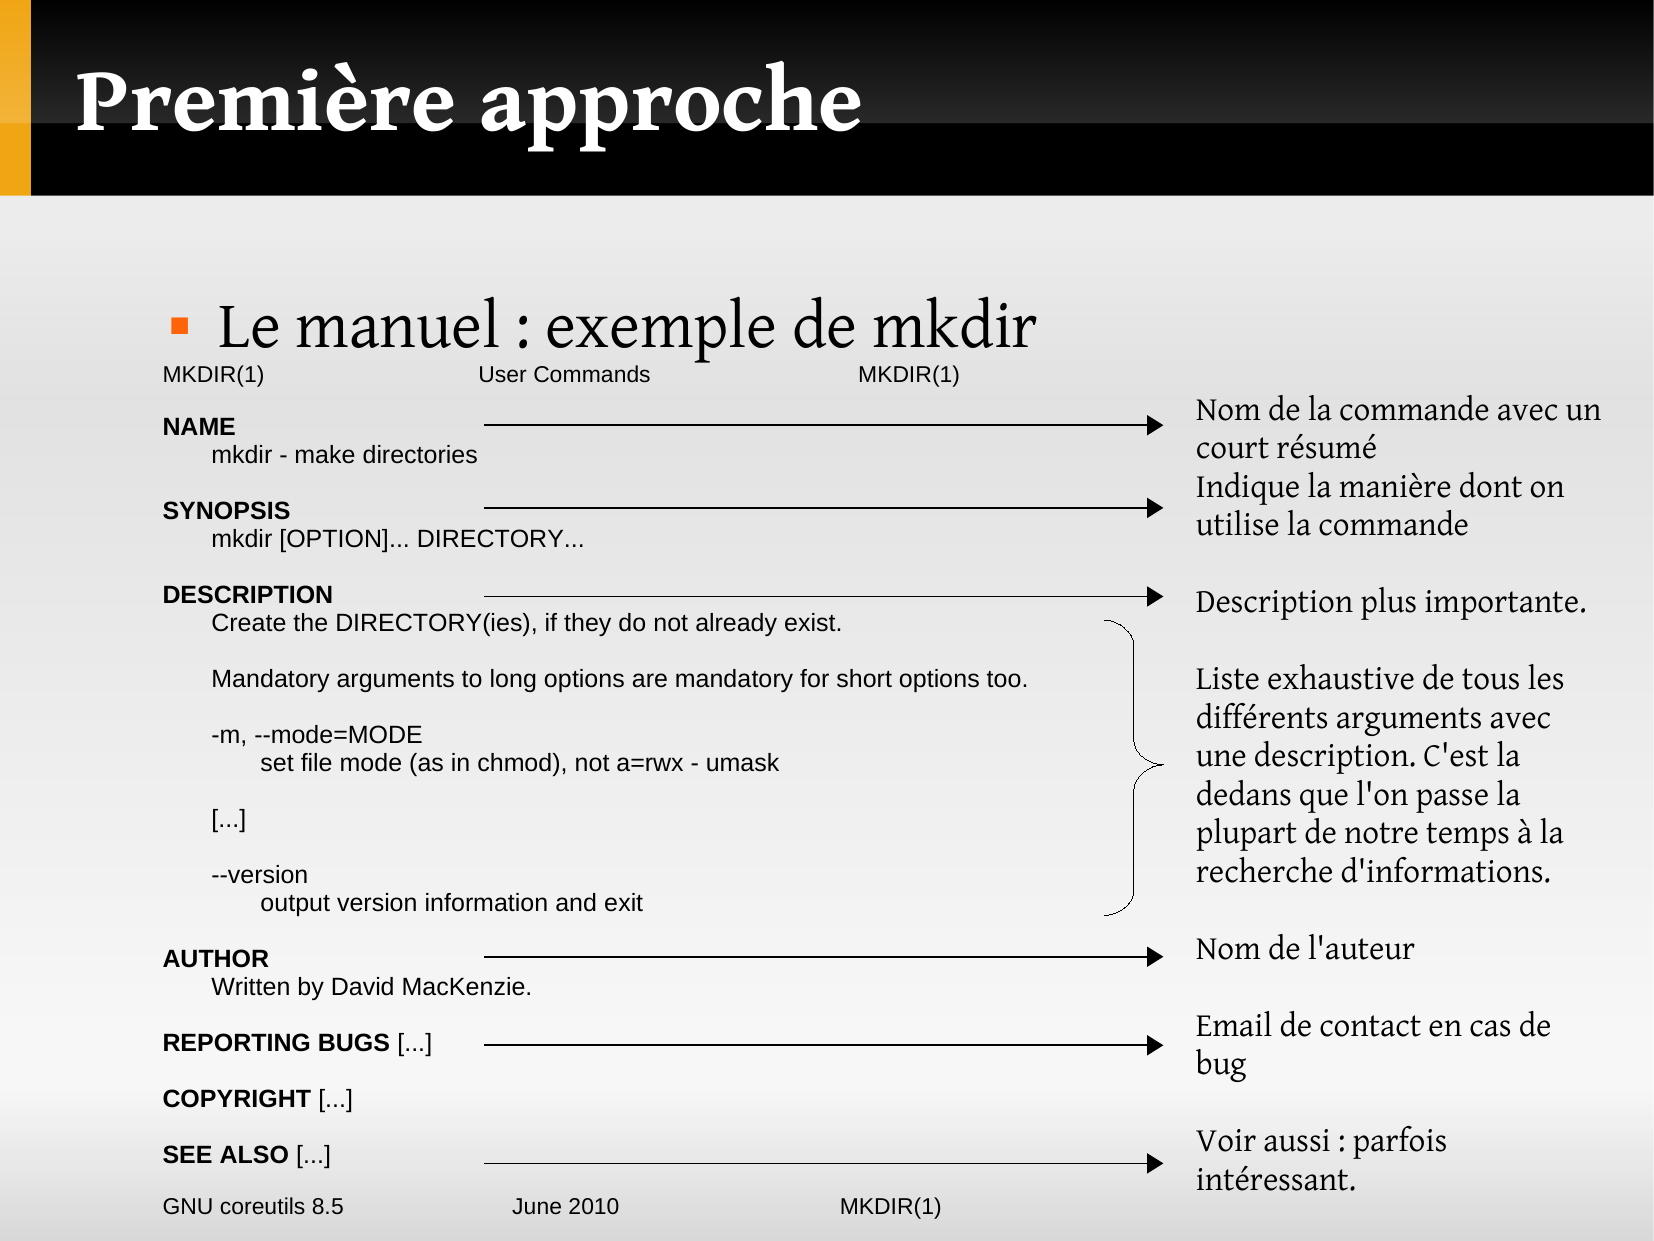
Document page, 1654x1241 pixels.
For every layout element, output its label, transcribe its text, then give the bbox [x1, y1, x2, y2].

list Le manuel : exemple de mkdir [76, 288, 1565, 1241]
text_box MKDIR(1) User Commands MKDIR(1) NAME mkdir - make directories SYNOPSIS mkdir [OPTION]... DIRECTORY... DESCRIPTION Create the DIRECTORY(ies), if they do not already exist. Mandatory arguments to long options are mandatory for short options too. -m, --mode=MODE set file mode (as in chmod), not a=rwx - umask [...] --version output version information and exit AUTHOR Written by David MacKenzie. REPORTING BUGS [...] COPYRIGHT [...] SEE ALSO [...] GNU coreutils 8.5 June 2010 MKDIR(1) [147, 354, 1595, 1241]
picture [0, 0, 1654, 1241]
title Première approche [76, 7, 1565, 200]
text_box Nom de la commande avec un court résumé Indique la manière dont on utilise la commande Description plus importante. Liste exhaustive de tous les différents arguments avec une description. C'est la dedans que l'on passe la plupart de notre temps à la recherche d'informations. Nom de l'auteur Email de contact en cas de bug Voir aussi : parfois intéressant. [1181, 383, 1625, 1241]
